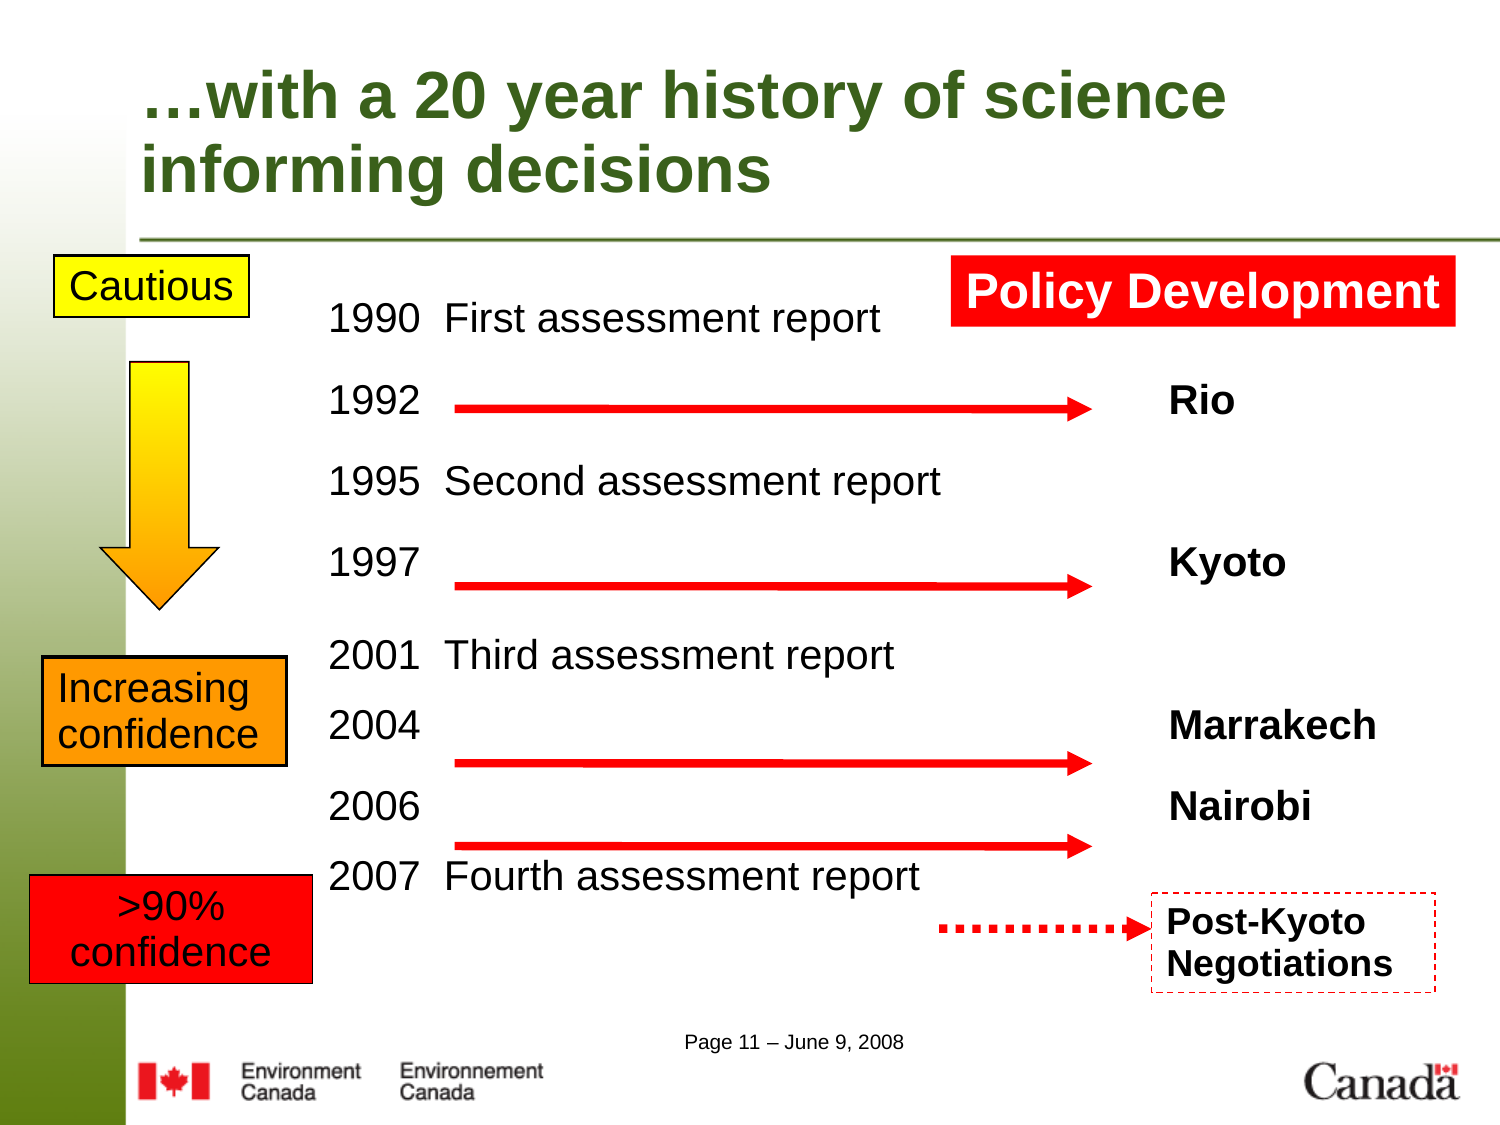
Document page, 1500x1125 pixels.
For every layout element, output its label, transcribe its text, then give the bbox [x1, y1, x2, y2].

text_box …with a 20 year history of science informing decisions [125, 50, 1463, 201]
text_box 1990 First assessment report 1992 Rio 1995 Second assessment report 1997 Kyoto 2001 Third assessment report 2004 Marrakech 2006 Nairobi 2007 Fourth assessment report [312, 231, 1447, 907]
text_box Policy Development [950, 255, 1456, 327]
text_box Post-Kyoto Negotiations [1151, 893, 1436, 993]
picture [0, 0, 1500, 1125]
text_box Increasing confidence [42, 656, 287, 766]
text_box Cautious [53, 255, 250, 318]
text_box >90% confidence [29, 874, 313, 984]
text_box [100, 361, 219, 610]
